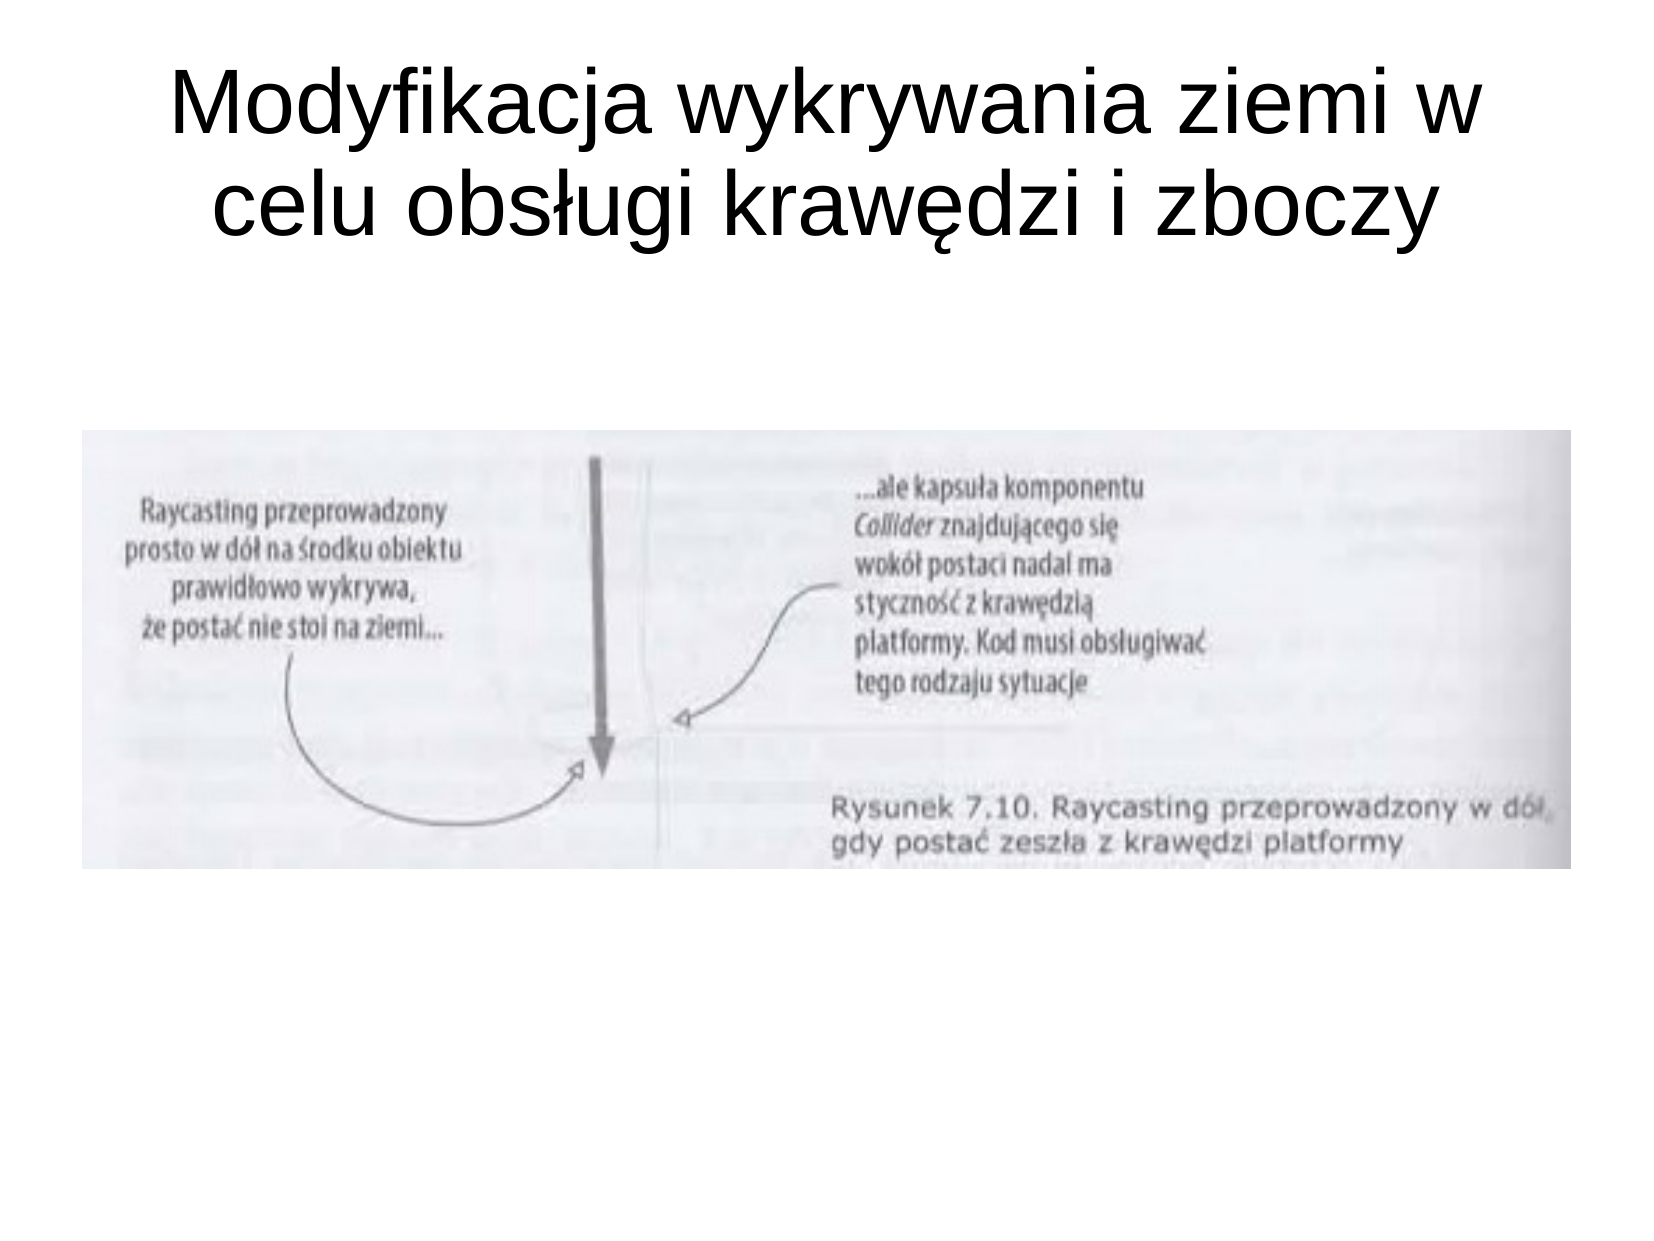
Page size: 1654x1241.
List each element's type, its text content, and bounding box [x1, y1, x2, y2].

title Modyfikacja wykrywania ziemi w celu obsługi krawędzi i zboczy [82, 49, 1571, 257]
picture [82, 430, 1571, 869]
